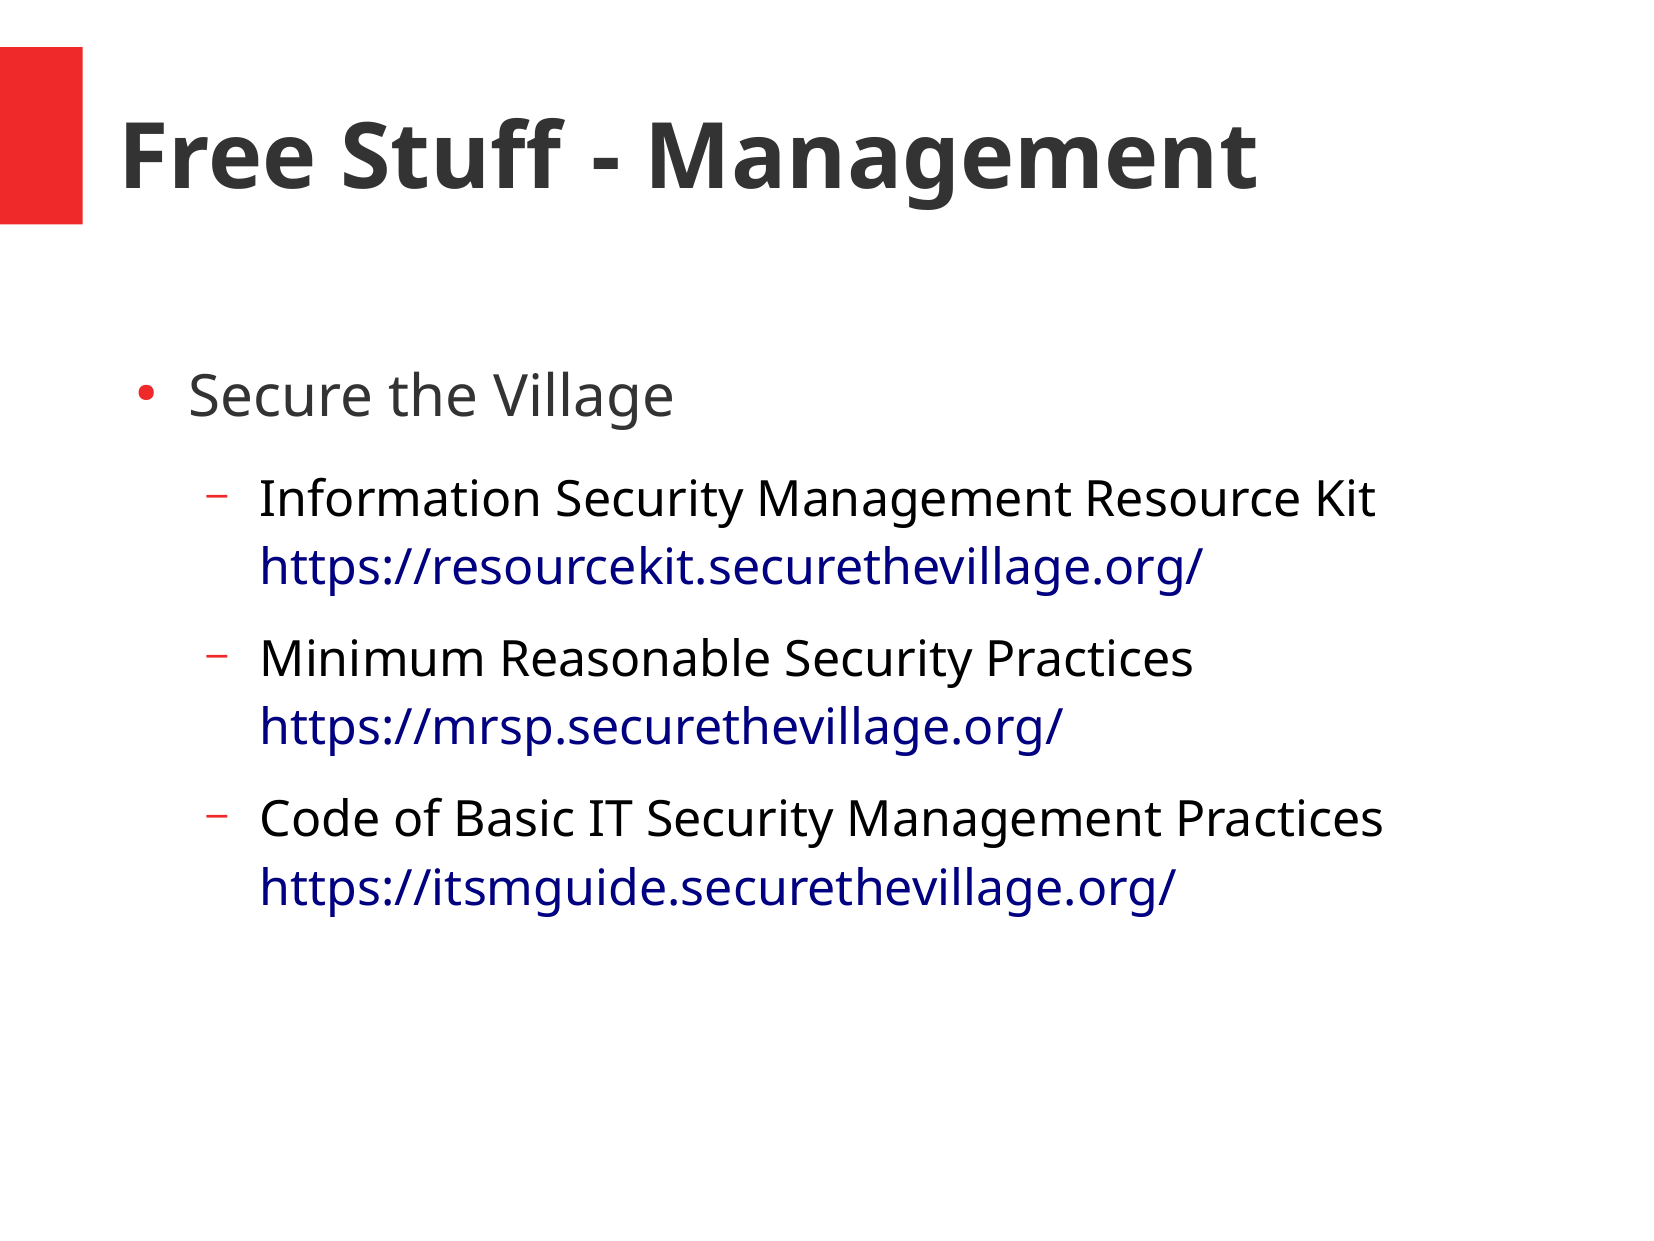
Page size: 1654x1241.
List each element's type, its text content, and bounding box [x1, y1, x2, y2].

list Secure the Village Information Security Management Resource Kit https://resourcekit.securethevillage.org/ Minimum Reasonable Security Practices https://mrsp.securethevillage.org/ Code of Basic IT Security Management Practices https://itsmguide.securethevillage.org/ [118, 354, 1536, 1074]
title Free Stuff - Management [118, 27, 1571, 278]
